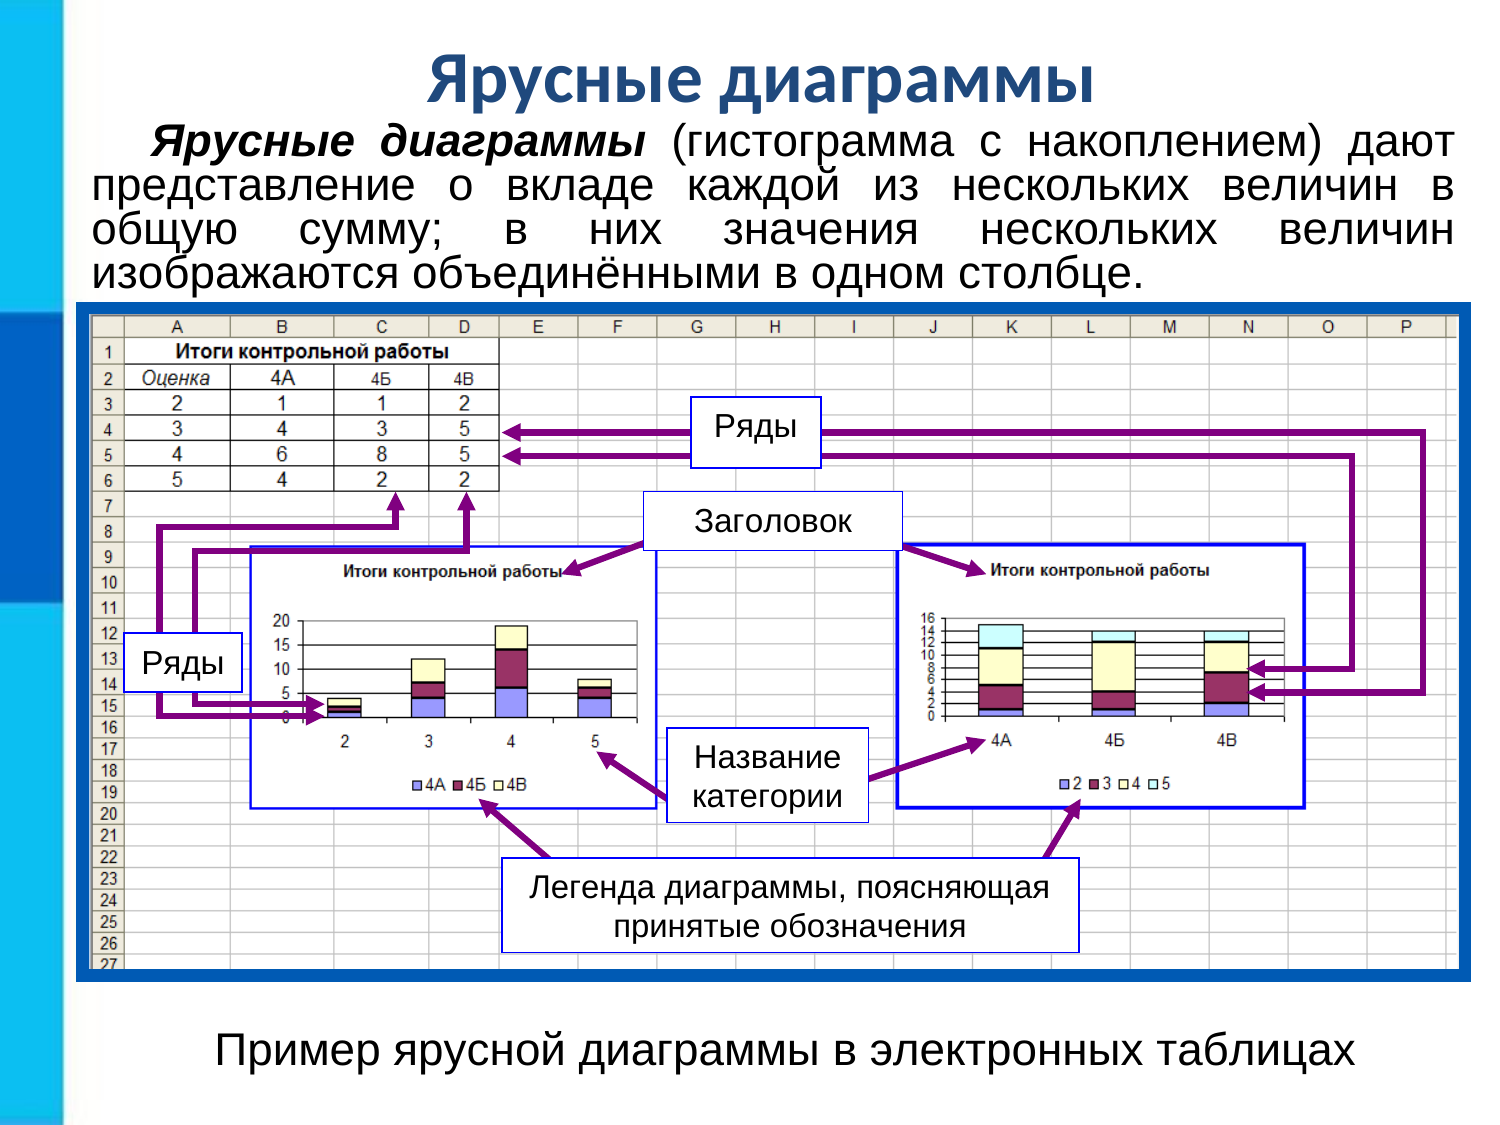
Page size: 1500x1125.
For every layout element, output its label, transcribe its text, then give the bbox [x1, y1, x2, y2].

text_box Ярусные диаграммы [100, 31, 1426, 113]
text_box Легенда диаграммы, поясняющая принятые обозначения [501, 857, 1079, 953]
text_box Заголовок [643, 491, 903, 551]
text_box Пример ярусной диаграммы в электронных таблицах [112, 1011, 1459, 1082]
text_box Ряды [123, 633, 243, 693]
picture [0, 0, 1500, 1125]
text_box Ярусные диаграммы (гистограмма с накоплением) дают представление о вкладе каждой из нескольких величин в общую сумму; в них значения нескольких величин изображаются объединёнными в одном столбце. [76, 113, 1471, 305]
text_box Ряды [690, 397, 821, 468]
text_box Название категории [667, 727, 869, 823]
